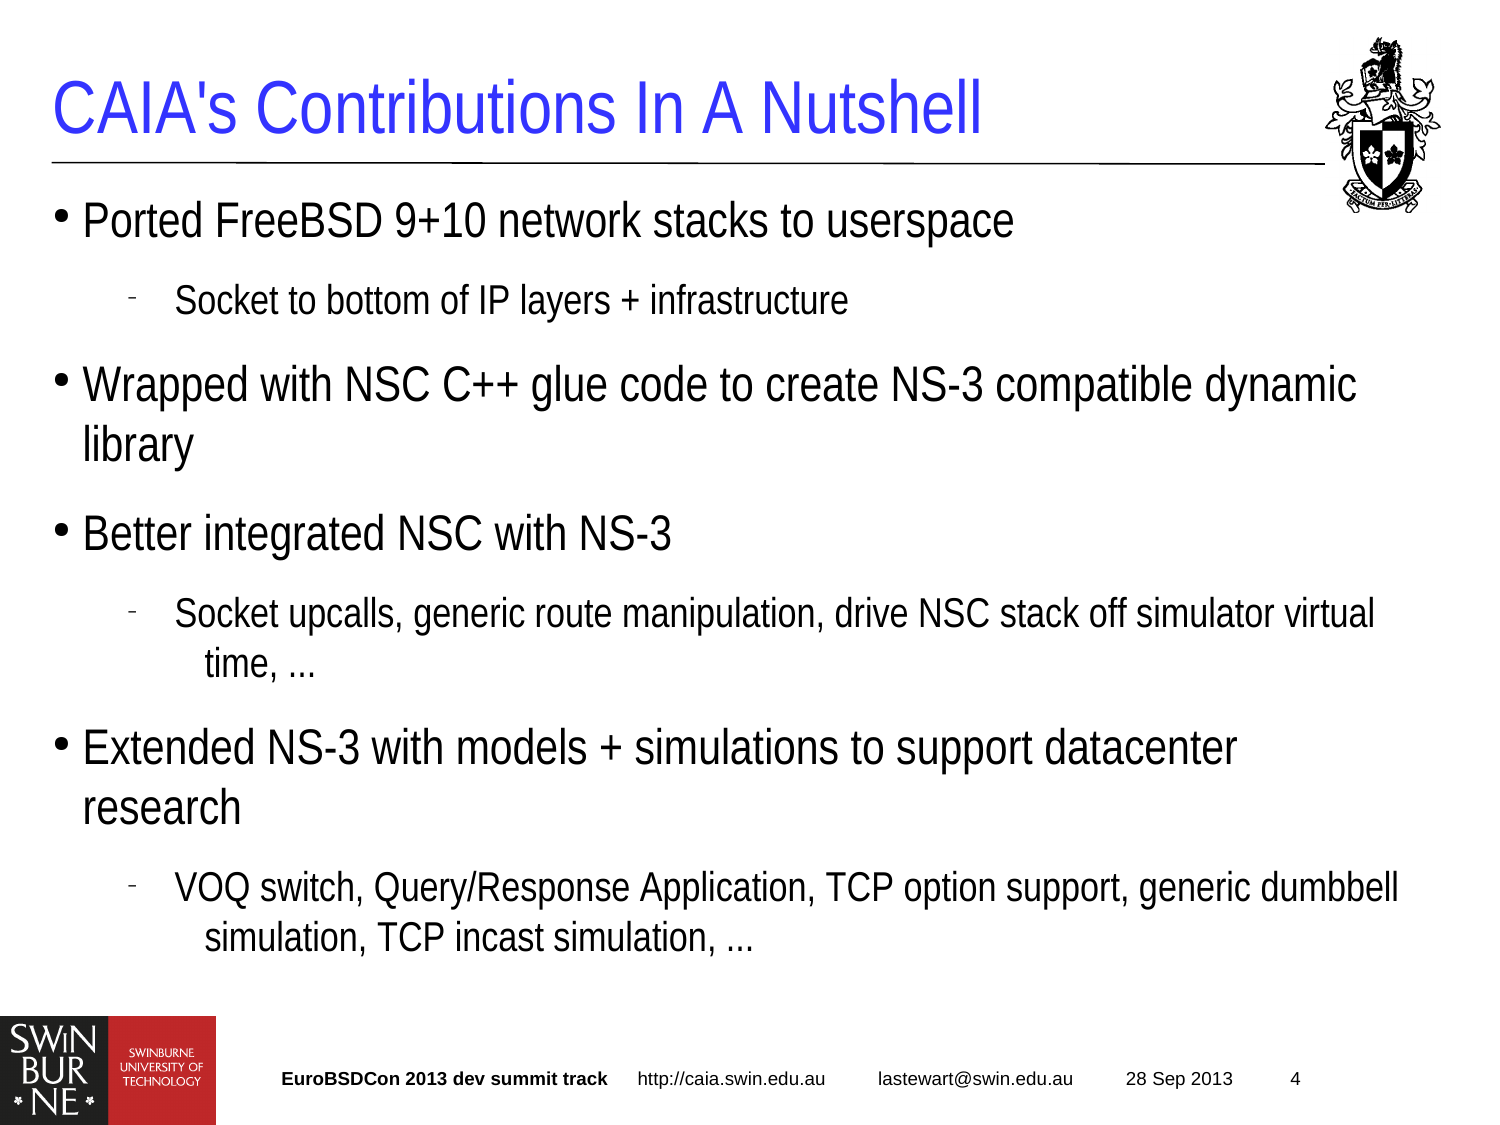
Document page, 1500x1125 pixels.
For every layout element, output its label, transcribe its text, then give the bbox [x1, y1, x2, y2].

picture [0, 1016, 216, 1125]
title CAIA's Contributions In A Nutshell [52, 58, 1325, 164]
picture [1325, 37, 1441, 213]
list Ported FreeBSD 9+10 network stacks to userspace Socket to bottom of IP layers + infrastructure Wrapped with NSC C++ glue code to create NS-3 compatible dynamic library Better integrated NSC with NS-3 Socket upcalls, generic route manipulation, drive NSC stack off simulator virtual time, ... Extended NS-3 with models + simulations to support datacenter research VOQ switch, Query/Response Application, TCP option support, generic dumbbell simulation, TCP incast simulation, ... [52, 187, 1415, 1010]
